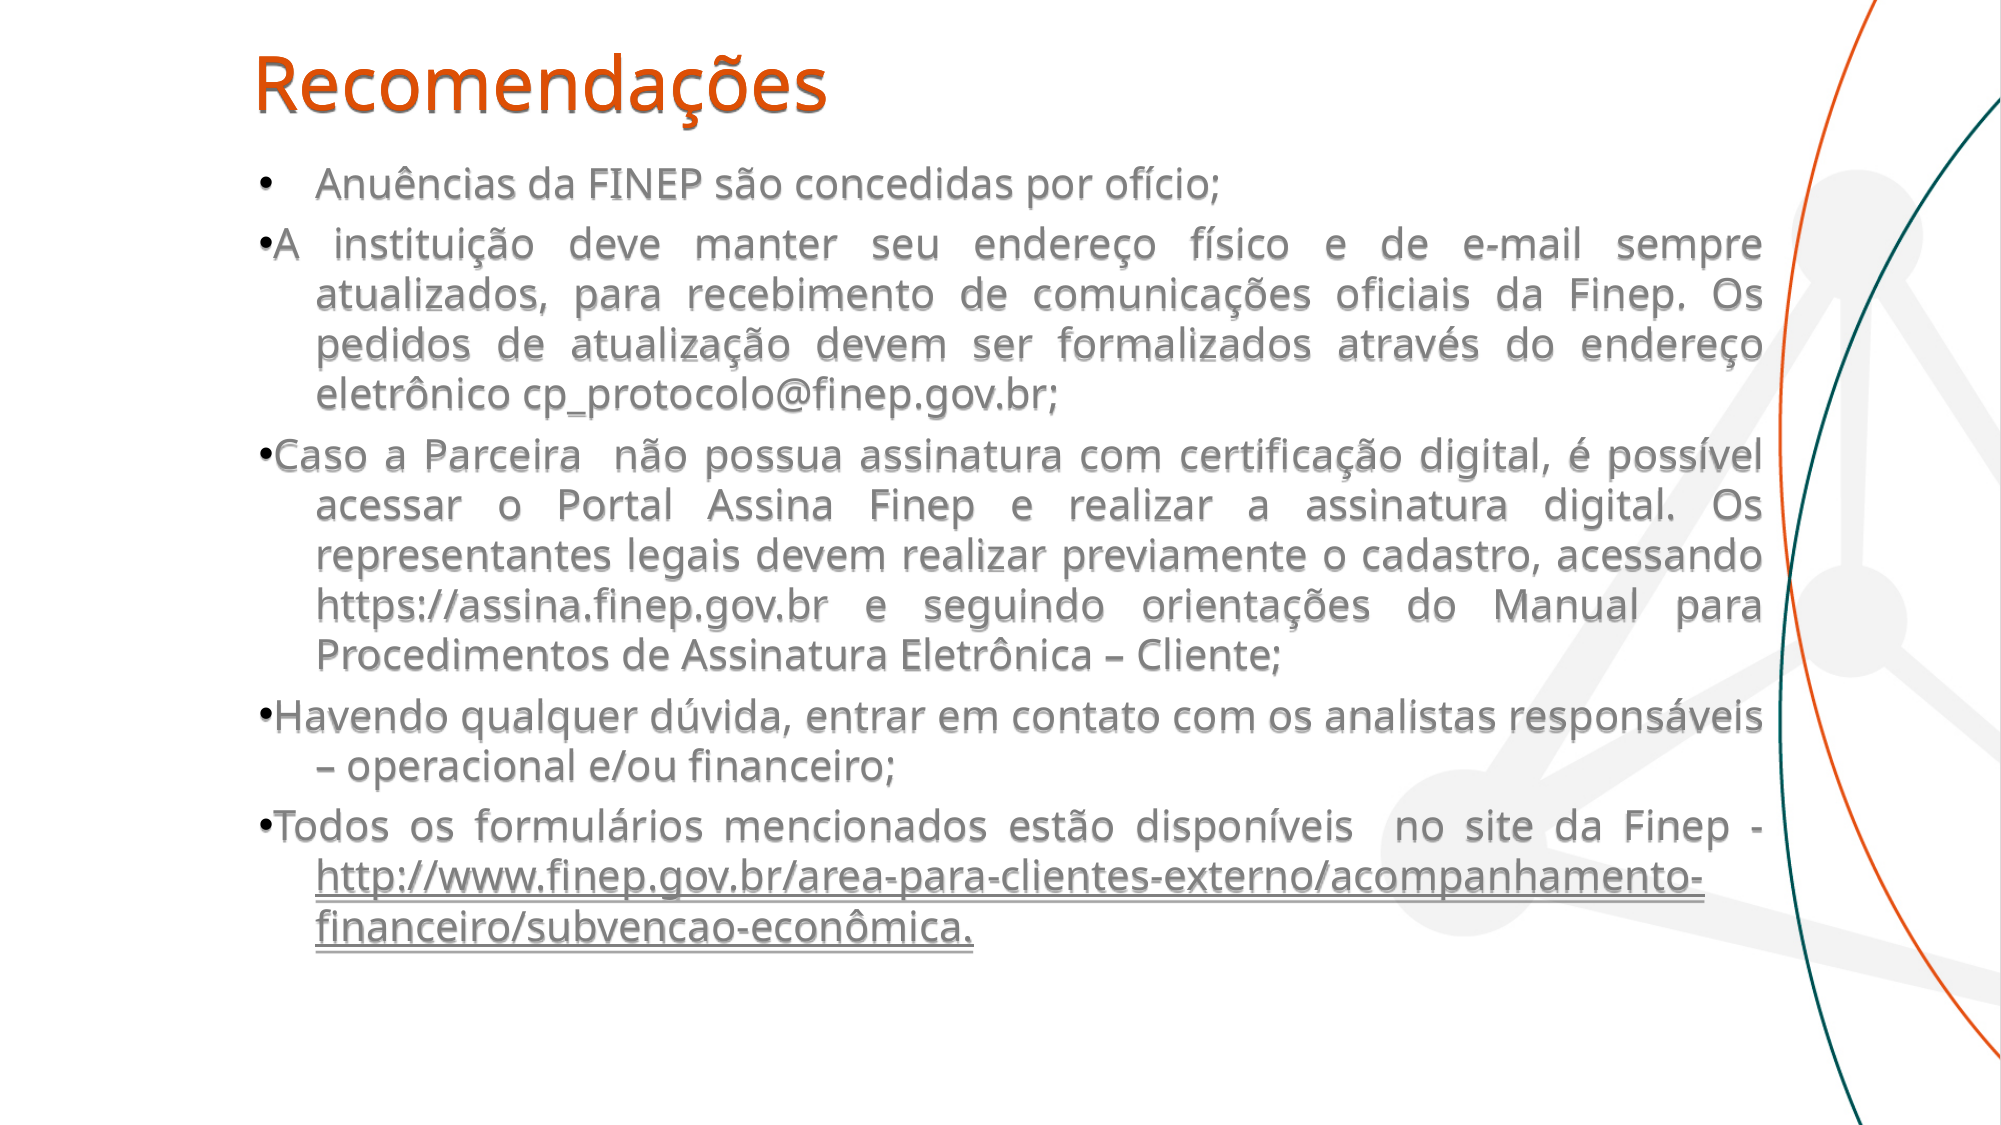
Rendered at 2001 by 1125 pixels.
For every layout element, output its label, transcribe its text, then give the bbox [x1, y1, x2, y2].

text_box Recomendações [237, 27, 1250, 138]
text_box Anuências da FINEP são concedidas por ofício; A instituição deve manter seu endereço físico e de e-mail sempre atualizados, para recebimento de comunicações oficiais da Finep. Os pedidos de atualização devem ser formalizados através do endereço eletrônico cp_protocolo@finep.gov.br; Caso a Parceira não possua assinatura com certificação digital, é possível acessar o Portal Assina Finep e realizar a assinatura digital. Os representantes legais devem realizar previamente o cadastro, acessando https://assina.finep.gov.br e seguindo orientações do Manual para Procedimentos de Assinatura Eletrônica – Cliente; Havendo qualquer dúvida, entrar em contato com os analistas responsáveis – operacional e/ou financeiro; Todos os formulários mencionados estão disponíveis no site da Finep - http://www.finep.gov.br/area-para-clientes-externo/acompanhamento- financeiro/subvencao-econômica. [244, 149, 1780, 1012]
